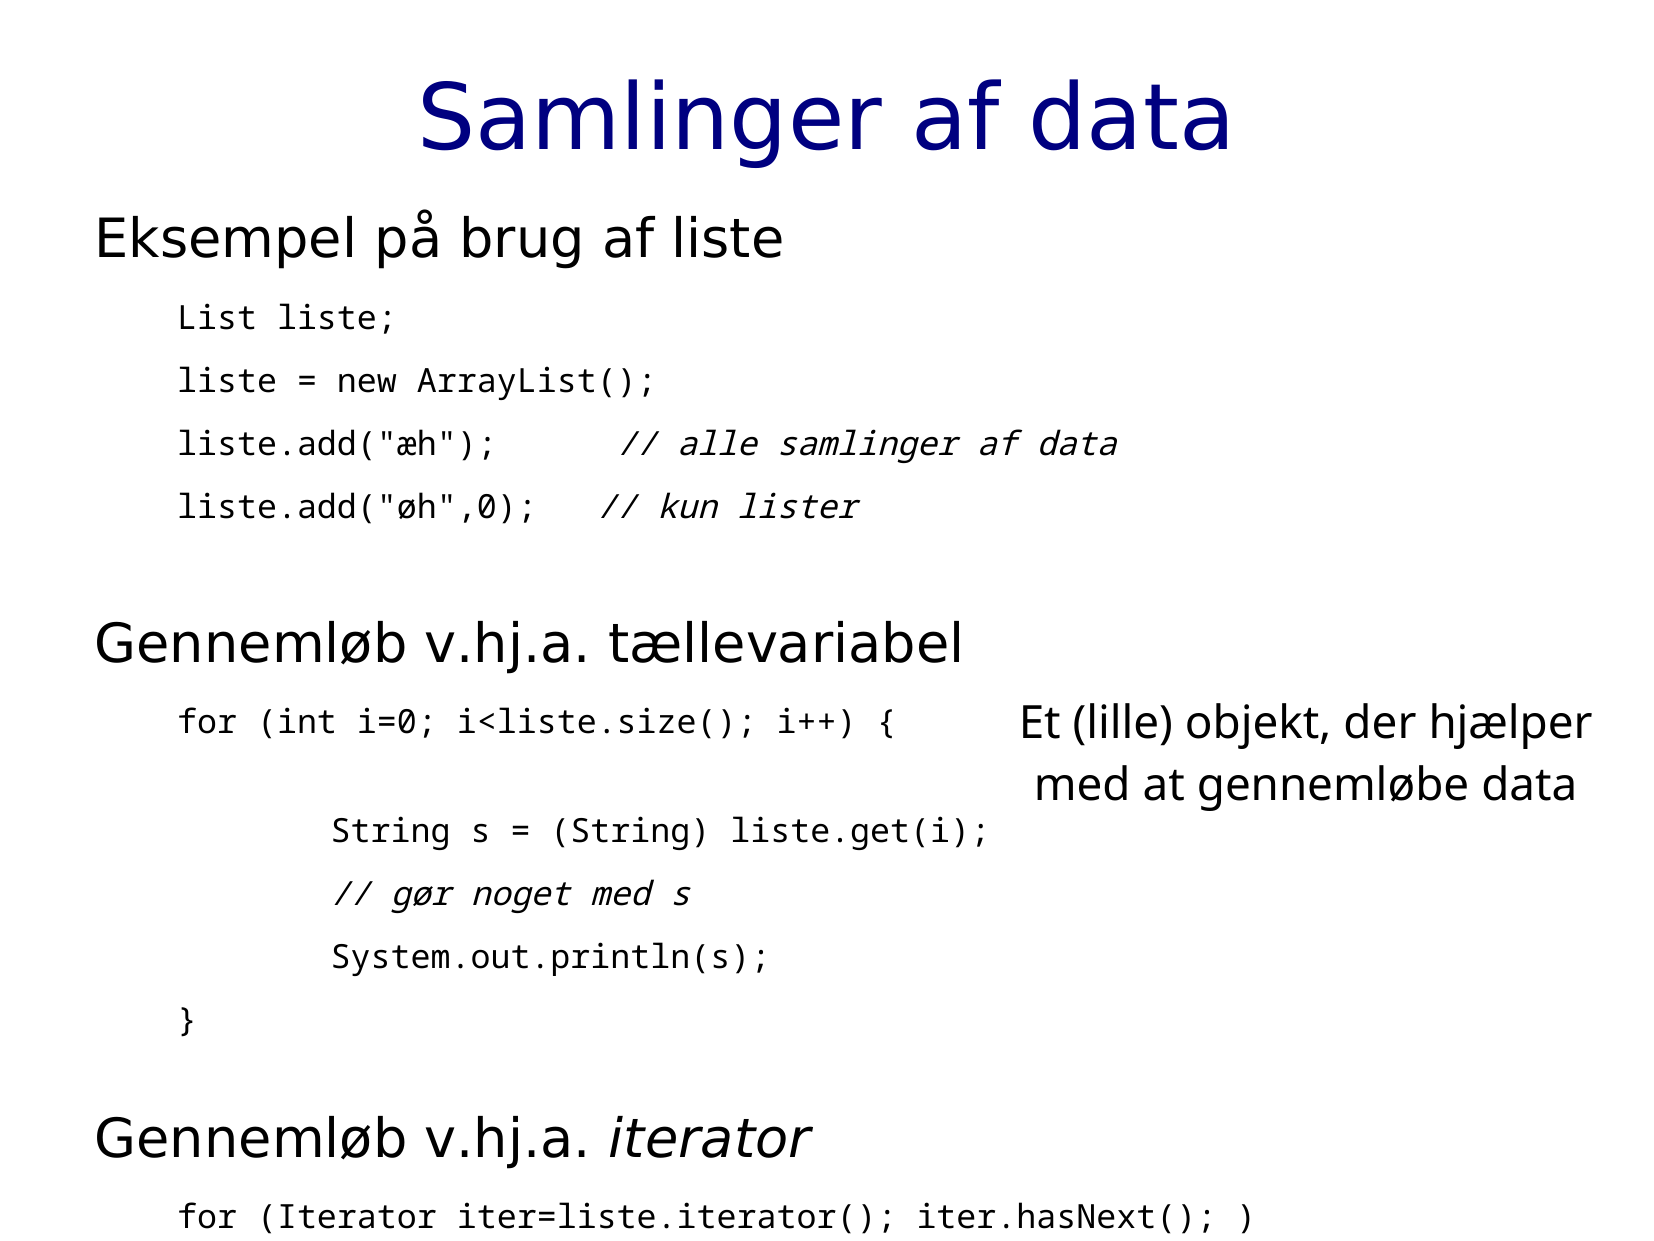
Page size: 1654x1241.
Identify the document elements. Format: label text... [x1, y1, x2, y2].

list Eksempel på brug af liste List liste; liste = new ArrayList(); liste.add("æh"); // alle samlinger af data liste.add("øh",0); // kun lister Gennemløb v.hj.a. tællevariabel for (int i=0; i<liste.size(); i++) { String s = (String) liste.get(i); // gør noget med s System.out.println(s); } Gennemløb v.hj.a. iterator for (Iterator iter=liste.iterator(); iter.hasNext(); ) { String s = (String) iter.next(); // gør noget med s System.out.println(s); } Man kan få et iterator-objekt ved at kalde iterator() på enhver datastruktur (Collection) [0, 207, 1258, 1241]
title Samlinger af data [105, 14, 1549, 222]
text_box Et (lille) objekt, der hjælper med at gennemløbe data [1006, 677, 1605, 827]
